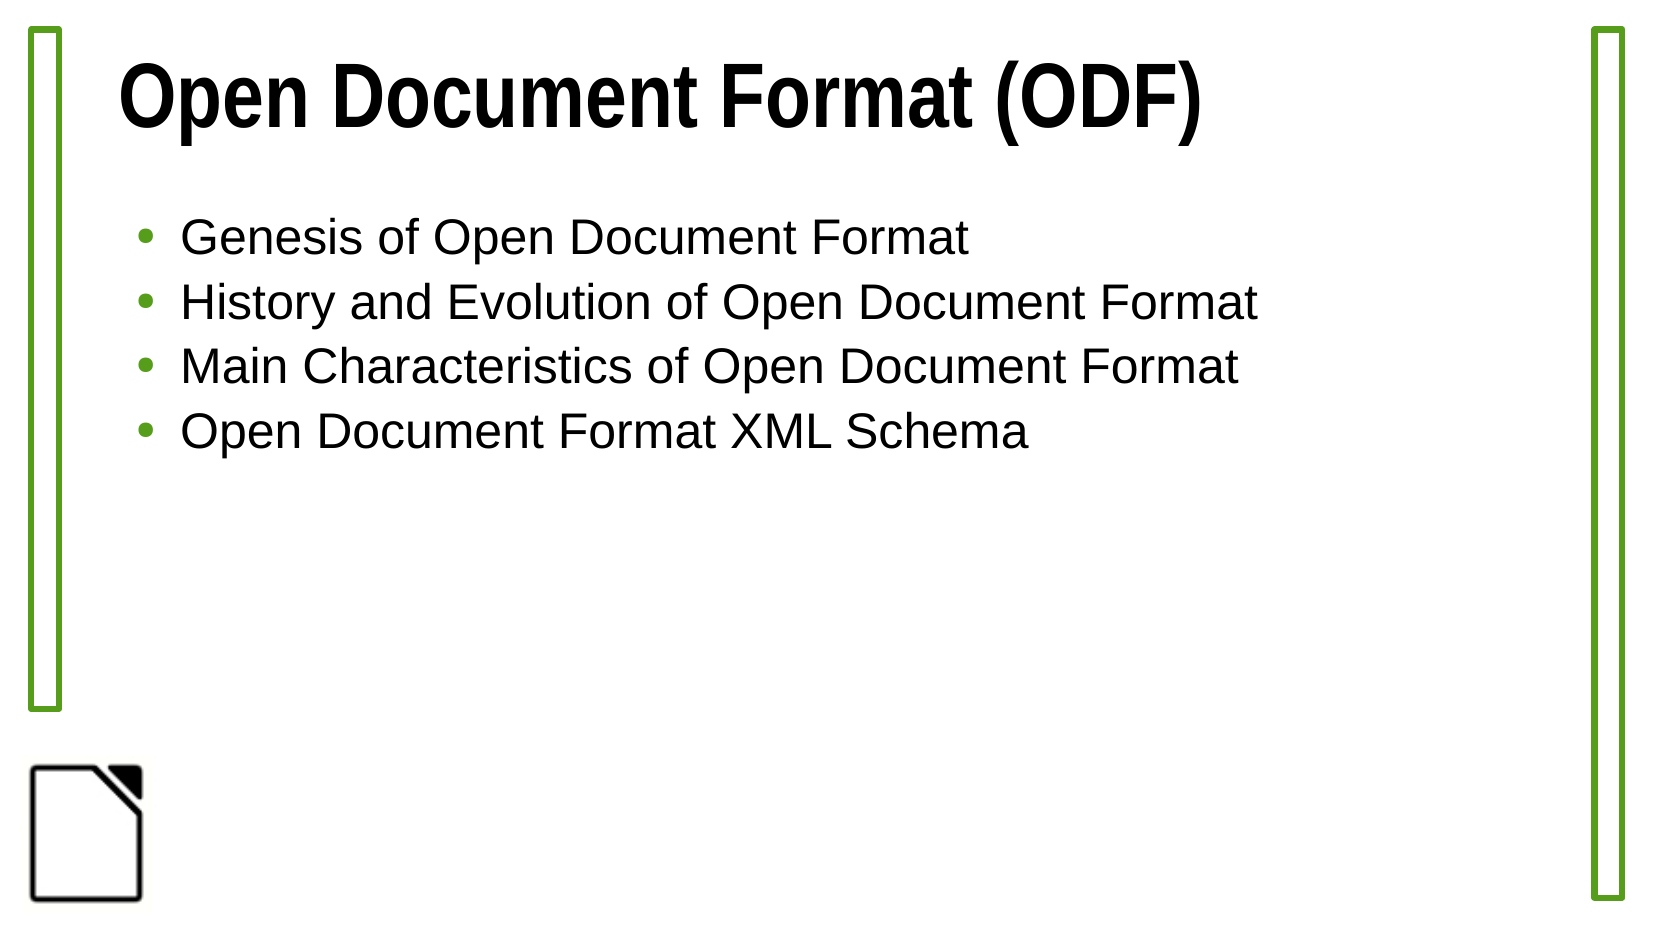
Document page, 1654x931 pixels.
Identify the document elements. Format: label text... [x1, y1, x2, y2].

list Genesis of Open Document Format History and Evolution of Open Document Format Main Characteristics of Open Document Format Open Document Format XML Schema [118, 209, 1536, 830]
title Open Document Format (ODF) [118, 35, 1536, 154]
picture [9, 755, 166, 913]
